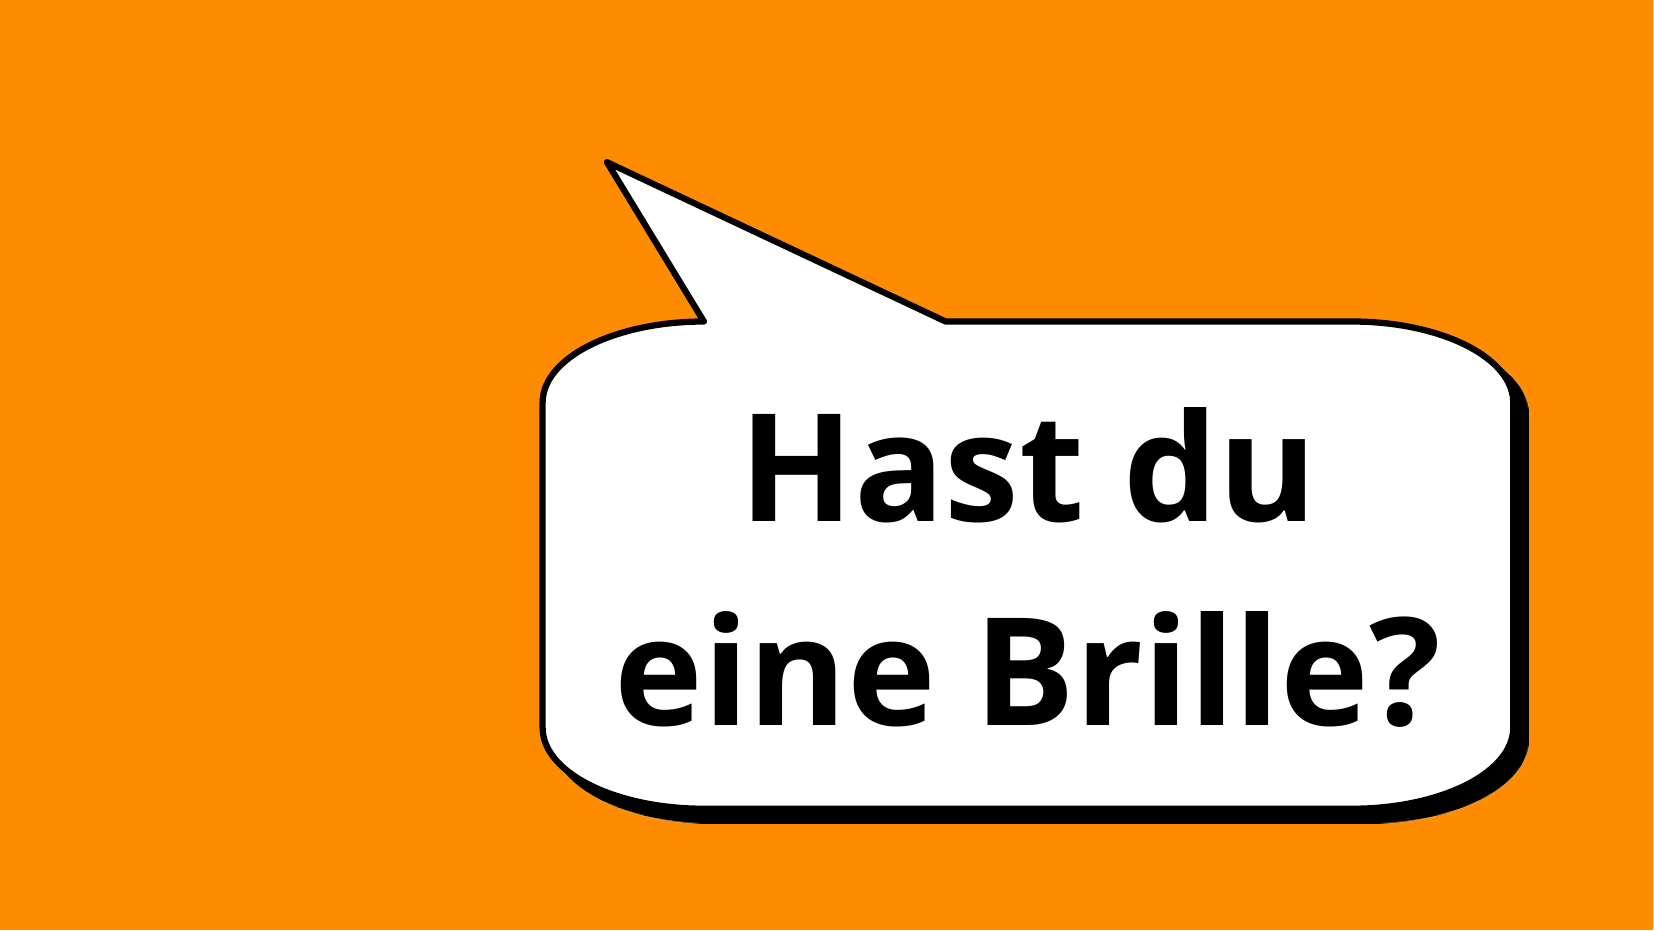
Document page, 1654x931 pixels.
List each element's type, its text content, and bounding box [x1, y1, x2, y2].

text_box Hast du eine Brille? [542, 162, 1514, 809]
